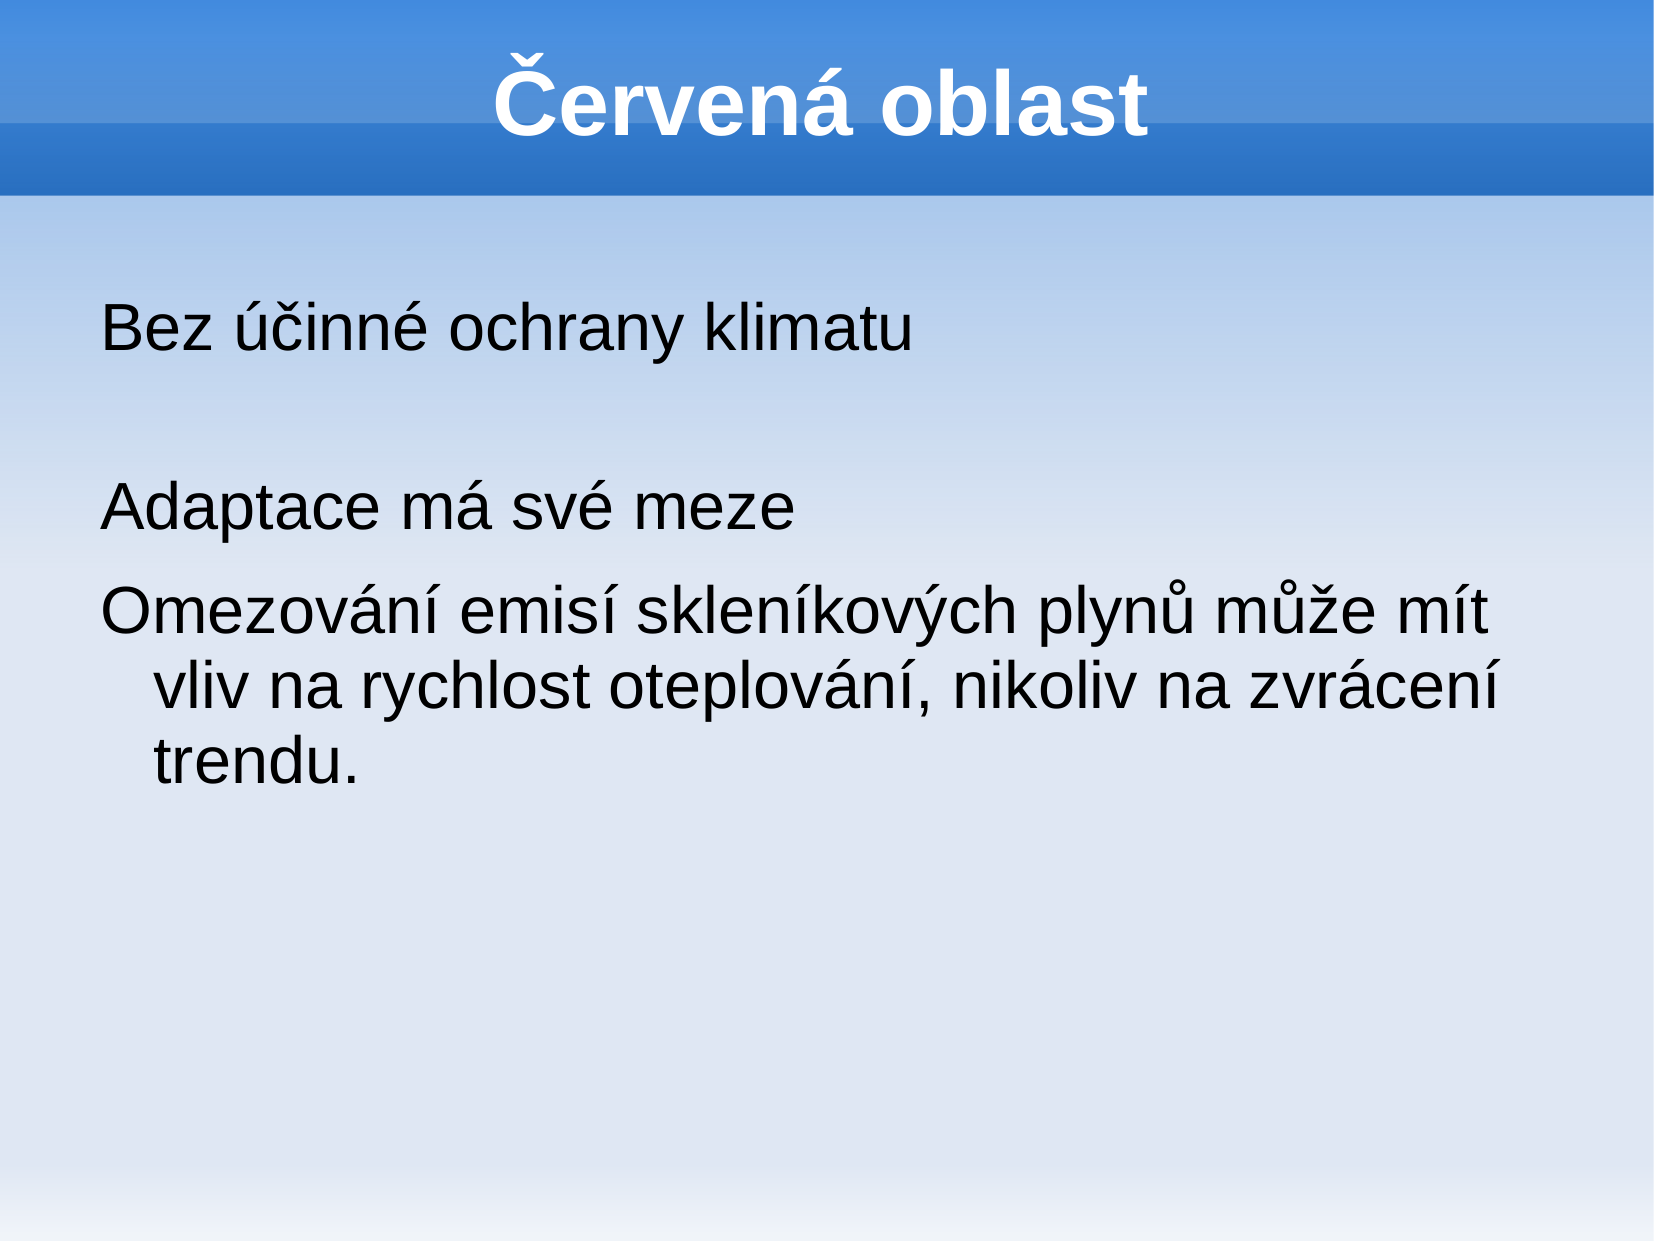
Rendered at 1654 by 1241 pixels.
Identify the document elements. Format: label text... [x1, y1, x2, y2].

list Bez účinné ochrany klimatu Adaptace má své meze Omezování emisí skleníkových plynů může mít vliv na rychlost oteplování, nikoliv na zvrácení trendu. [82, 290, 1571, 1109]
title Červená oblast [76, 0, 1565, 208]
picture [0, 0, 1654, 1241]
